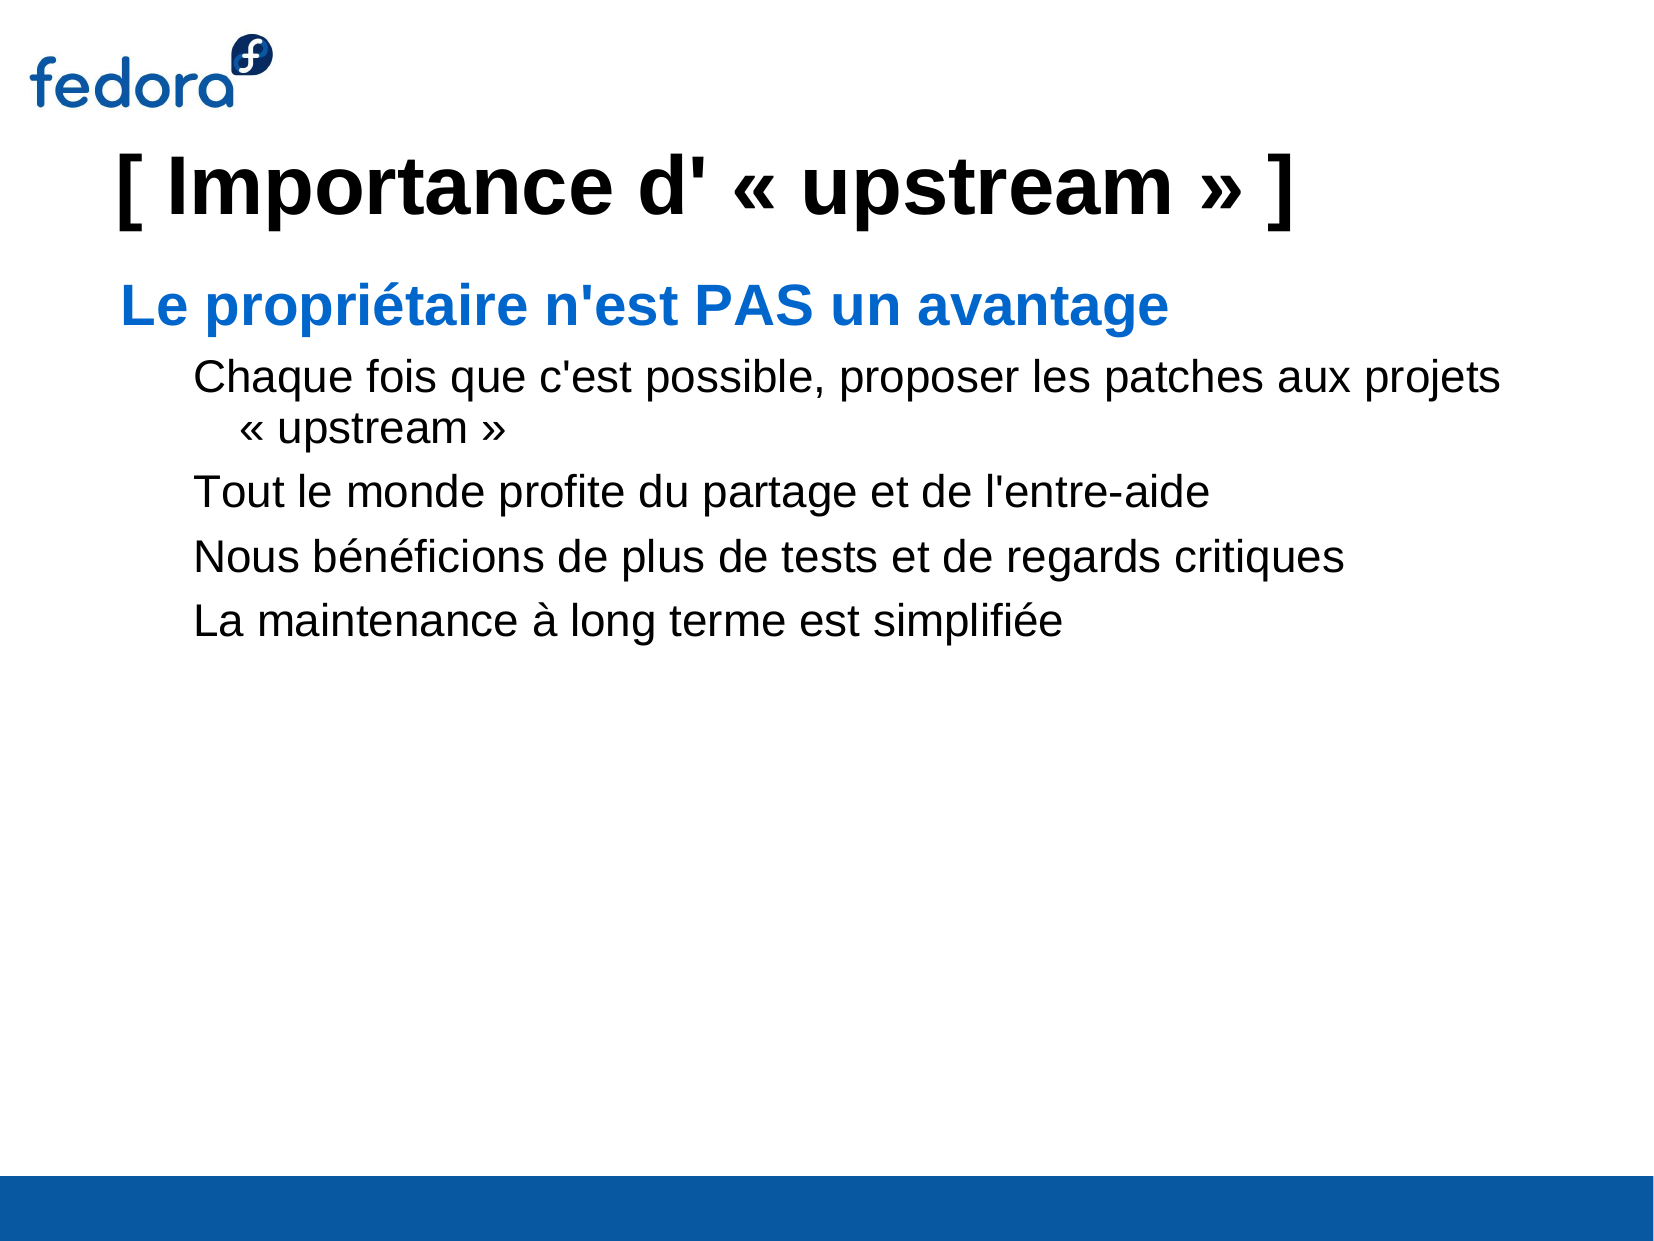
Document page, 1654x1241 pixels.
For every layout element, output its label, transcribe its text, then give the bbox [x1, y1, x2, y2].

picture [0, 1176, 1654, 1241]
picture [22, 27, 277, 115]
list Le propriétaire n'est PAS un avantage Chaque fois que c'est possible, proposer les patches aux projets « upstream » Tout le monde profite du partage et de l'entre-aide Nous bénéficions de plus de tests et de regards critiques La maintenance à long terme est simplifiée [118, 272, 1523, 1092]
title [ Importance d' « upstream » ] [115, 122, 1521, 249]
